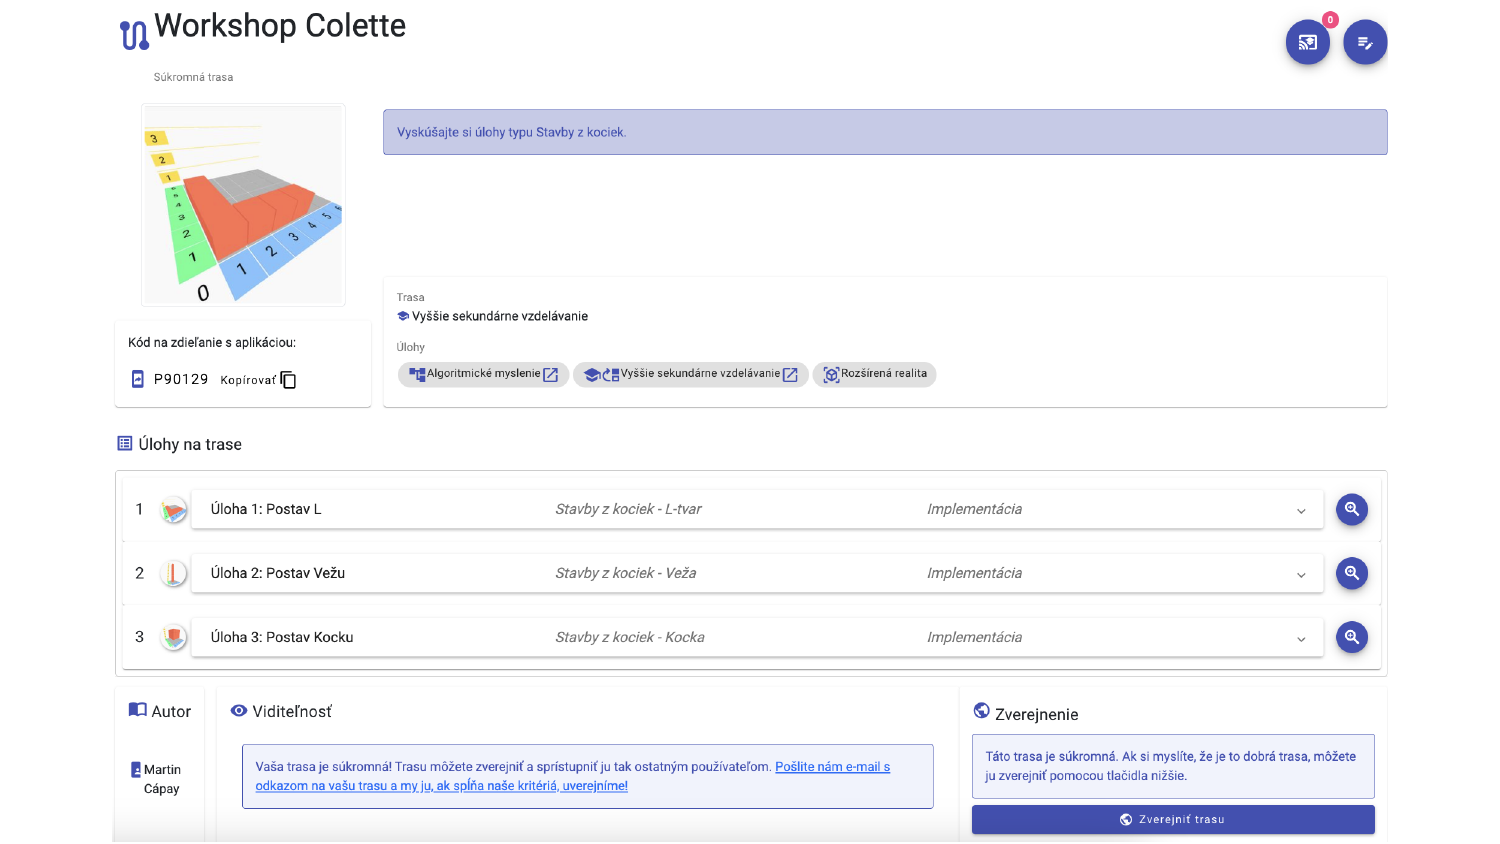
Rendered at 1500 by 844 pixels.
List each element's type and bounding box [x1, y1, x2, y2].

picture [112, 2, 1388, 842]
